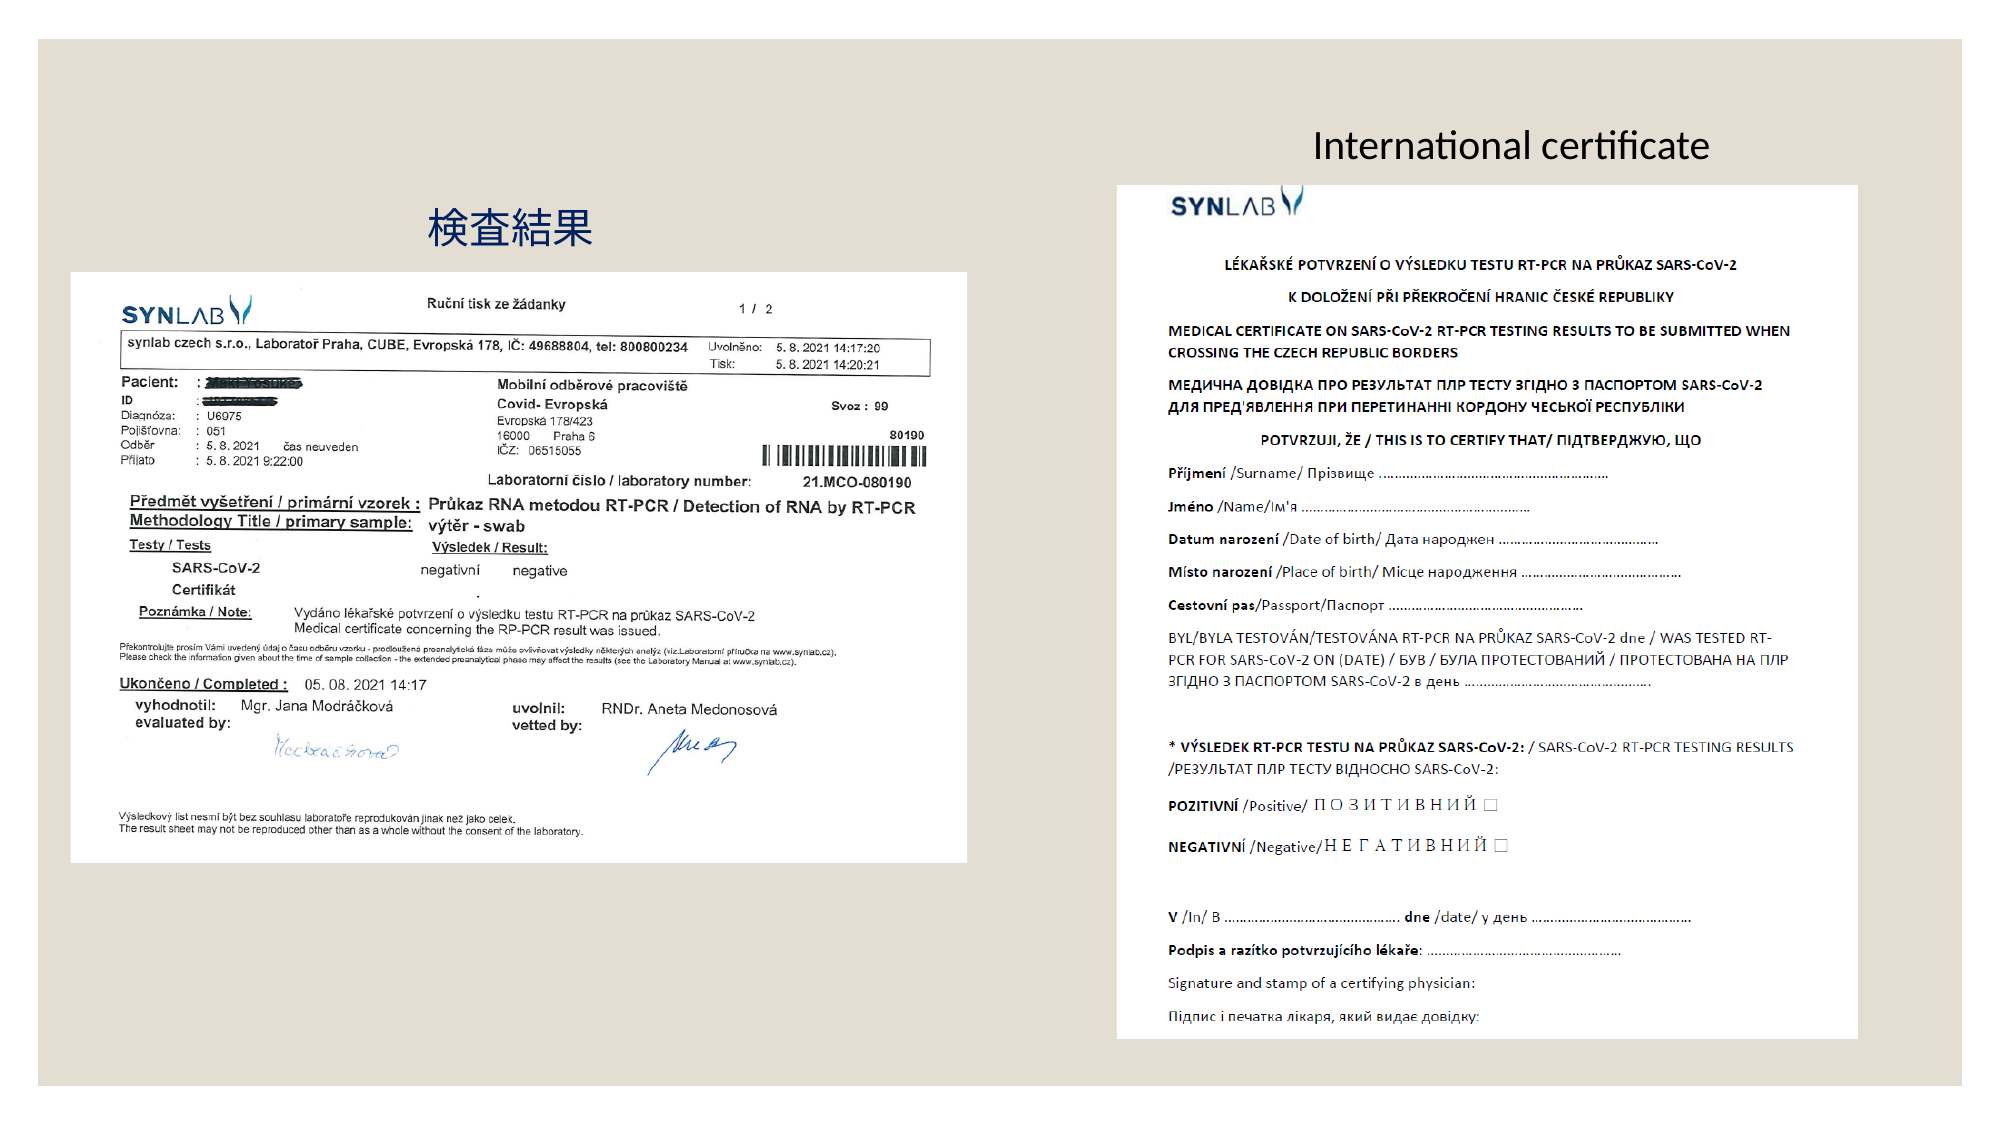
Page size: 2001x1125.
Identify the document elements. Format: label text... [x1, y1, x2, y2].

picture [1116, 185, 1858, 1039]
text_box 検査結果 [272, 194, 751, 260]
picture [70, 272, 968, 863]
text_box International certificate [1294, 110, 1729, 176]
